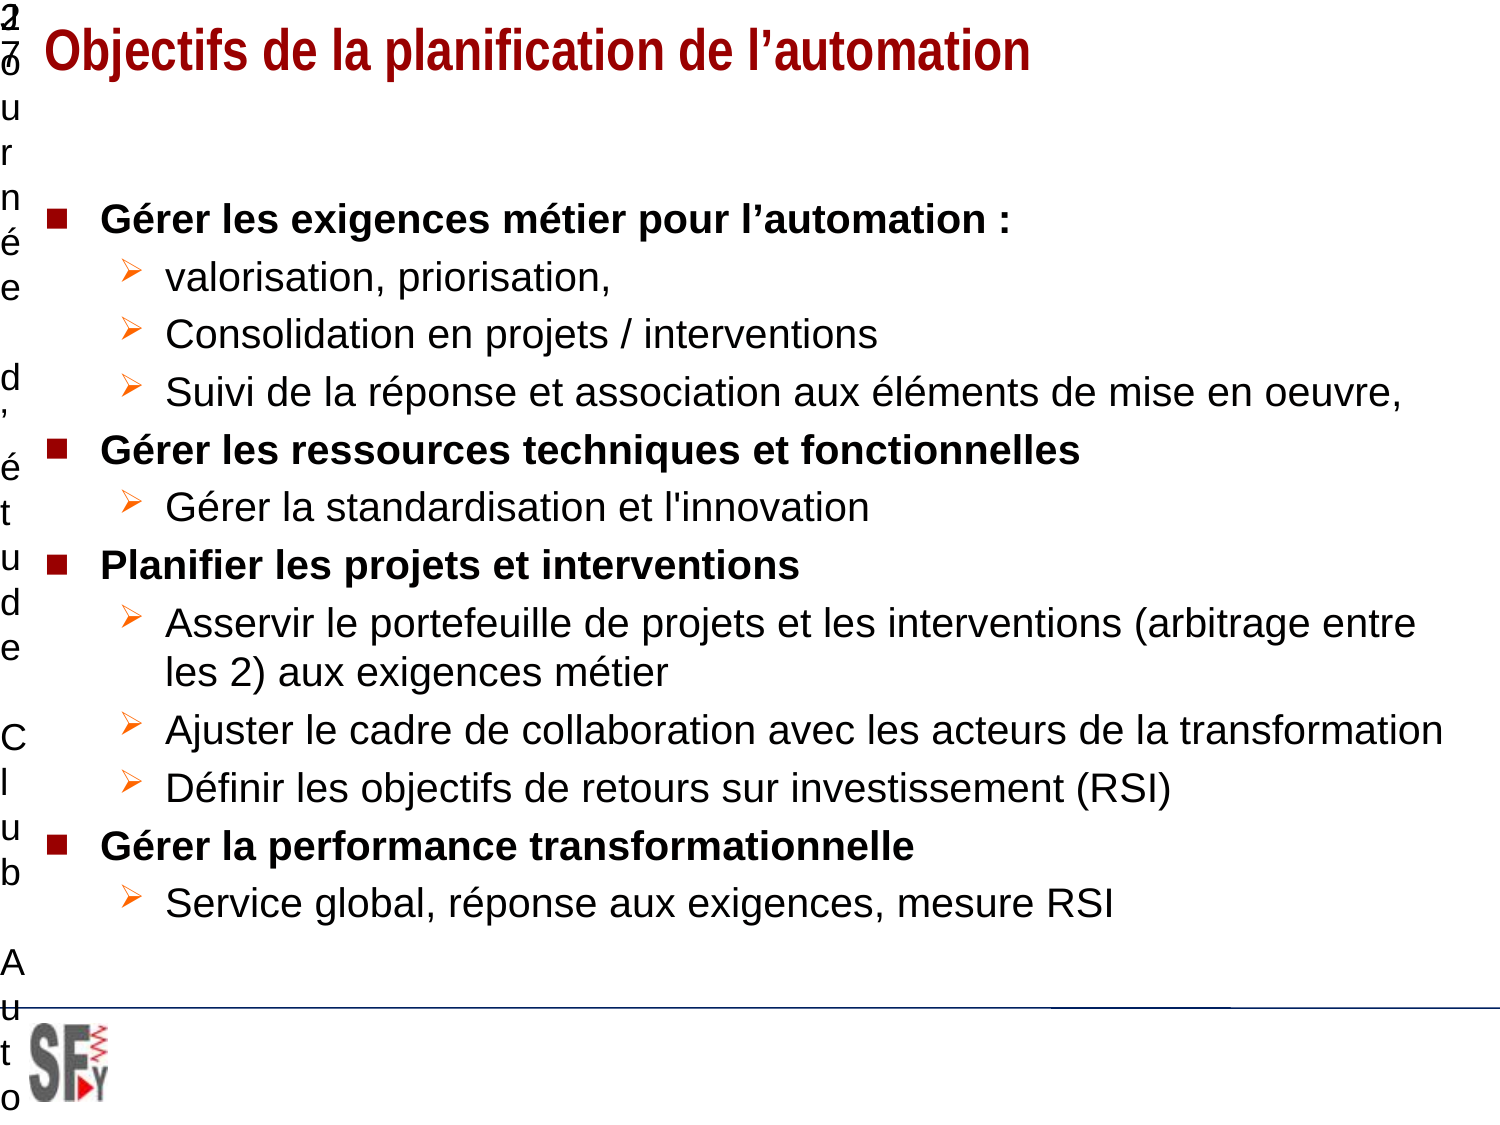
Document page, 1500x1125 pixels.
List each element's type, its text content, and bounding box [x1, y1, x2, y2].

list Gérer les exigences métier pour l’automation : valorisation, priorisation, Consolidation en projets / interventions Suivi de la réponse et association aux éléments de mise en oeuvre, Gérer les ressources techniques et fonctionnelles Gérer la standardisation et l'innovation Planifier les projets et interventions Asservir le portefeuille de projets et les interventions (arbitrage entre les 2) aux exigences métier Ajuster le cadre de collaboration avec les acteurs de la transformation Définir les objectifs de retours sur investissement (RSI) Gérer la performance transformationnelle Service global, réponse aux exigences, mesure RSI [29, 184, 1471, 988]
picture [29, 1023, 108, 1102]
title Objectifs de la planification de l’automation [29, 12, 1471, 138]
